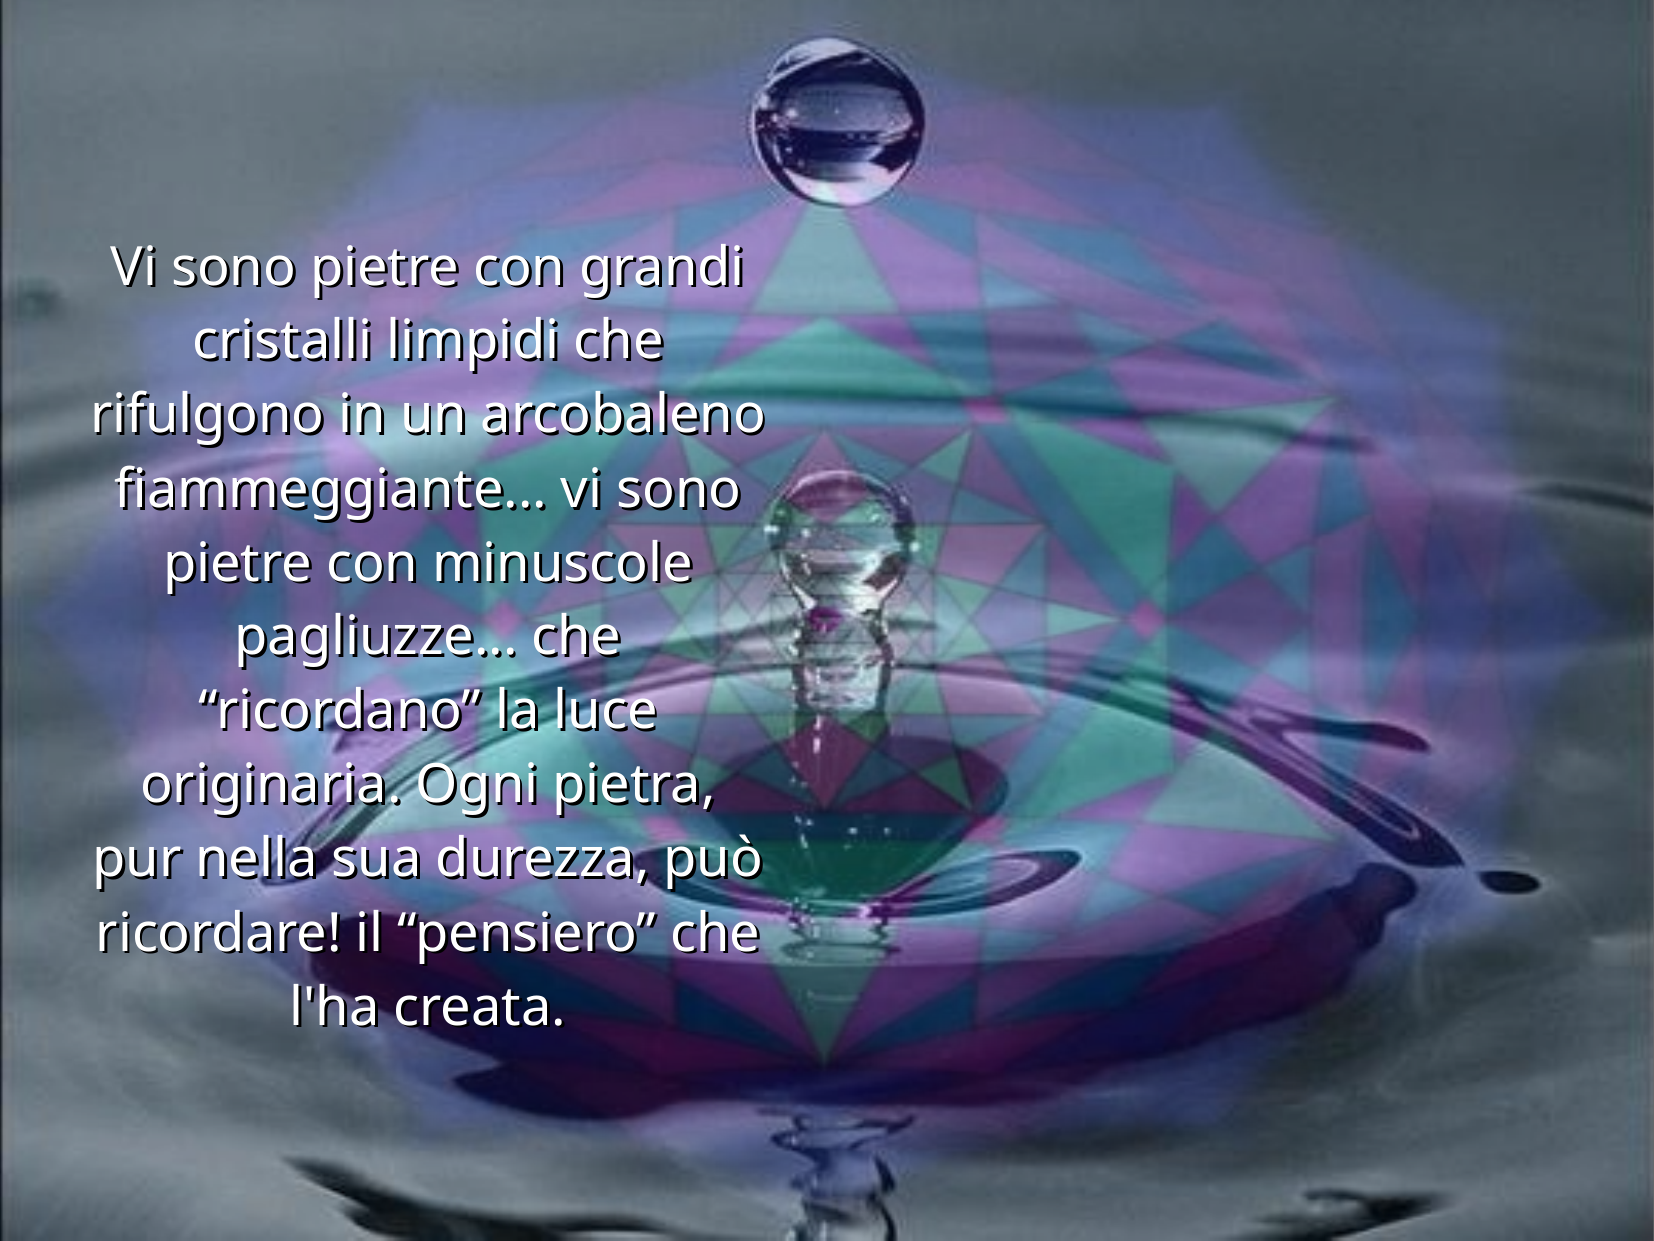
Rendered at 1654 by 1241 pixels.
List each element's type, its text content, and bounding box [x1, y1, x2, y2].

picture [0, 0, 1654, 1241]
title Vi sono pietre con grandi cristalli limpidi che rifulgono in un arcobaleno fiammeggiante... vi sono pietre con minuscole pagliuzze... che “ricordano” la luce originaria. Ogni pietra, pur nella sua durezza, può ricordare! il “pensiero” che l'ha creata. [88, 177, 768, 1091]
